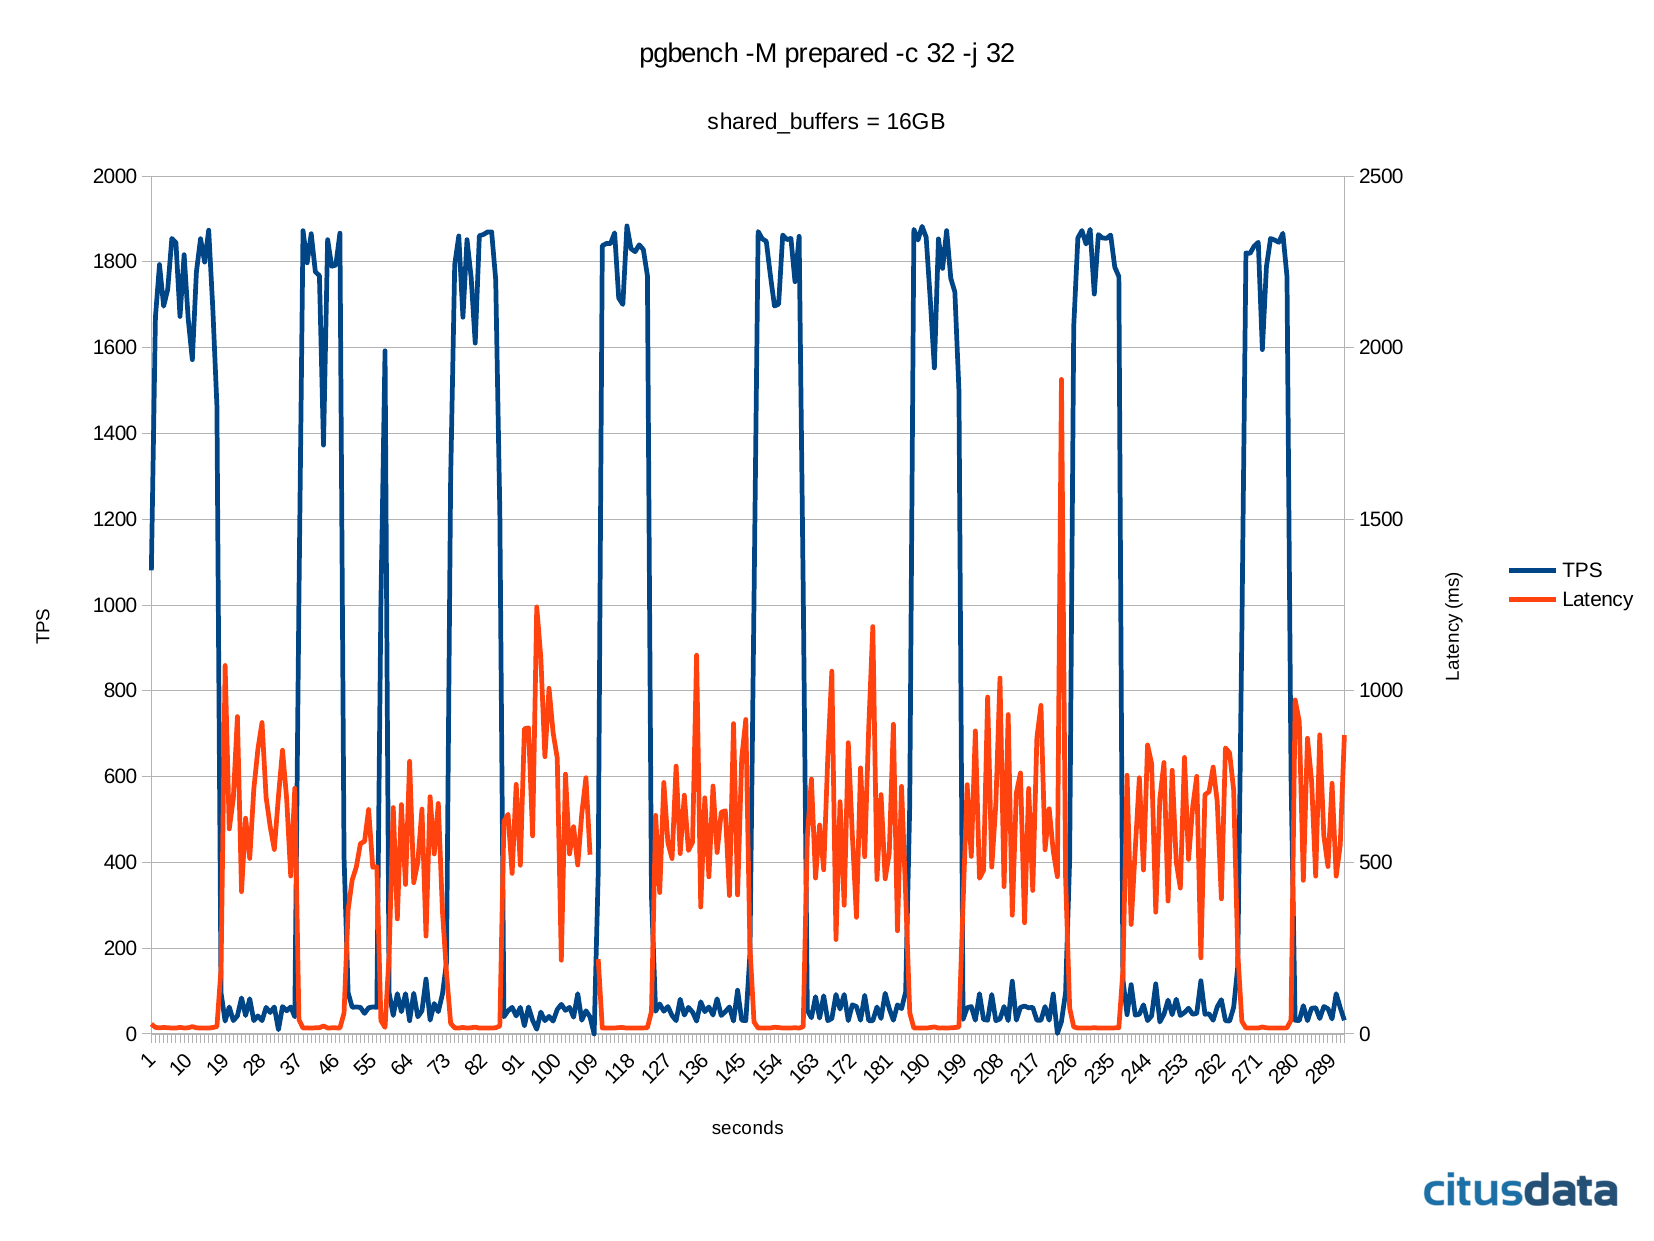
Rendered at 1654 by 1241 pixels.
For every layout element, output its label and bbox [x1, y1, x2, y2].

picture [1420, 1171, 1622, 1209]
chart [0, 0, 1654, 1171]
